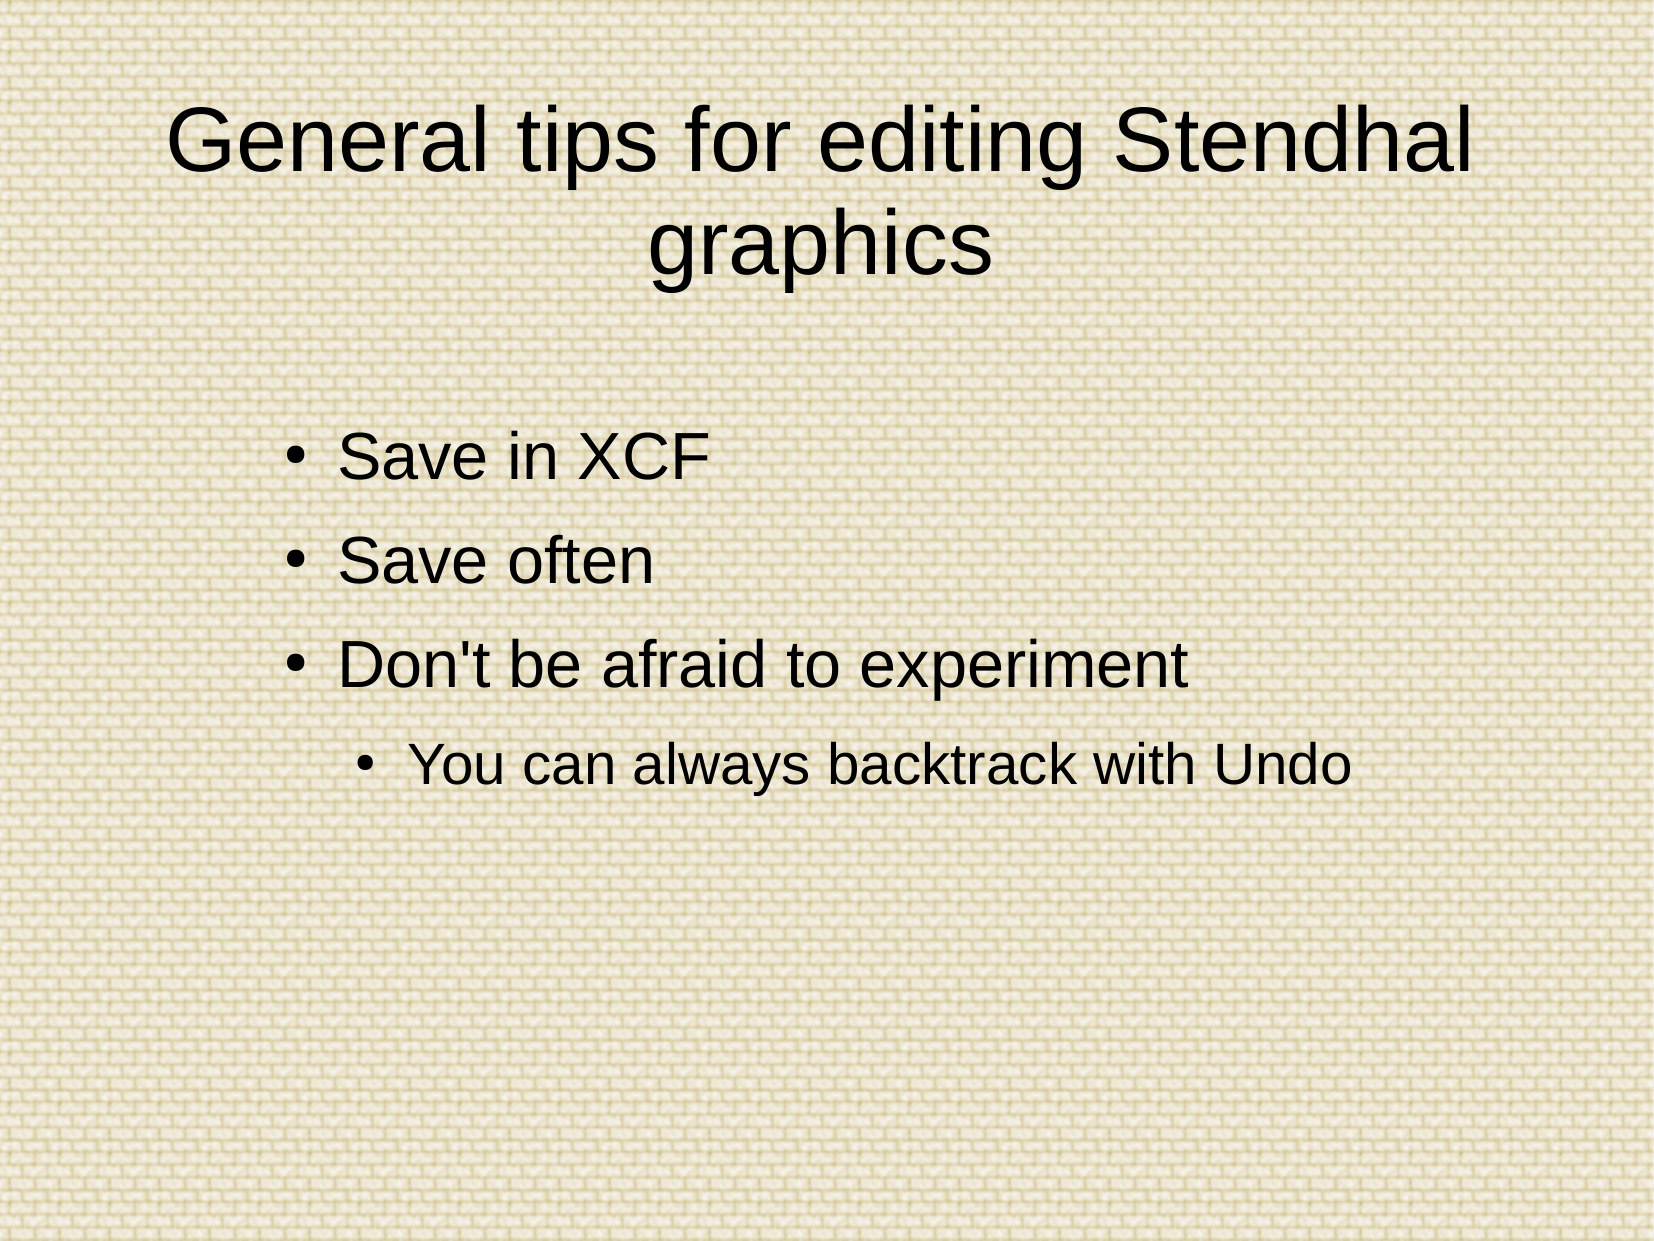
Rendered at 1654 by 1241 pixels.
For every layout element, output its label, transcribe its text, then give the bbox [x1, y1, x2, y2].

picture [0, 0, 1654, 1241]
title General tips for editing Stendhal graphics [76, 88, 1565, 294]
list Save in XCF Save often Don't be afraid to experiment You can always backtrack with Undo [266, 418, 1477, 1123]
